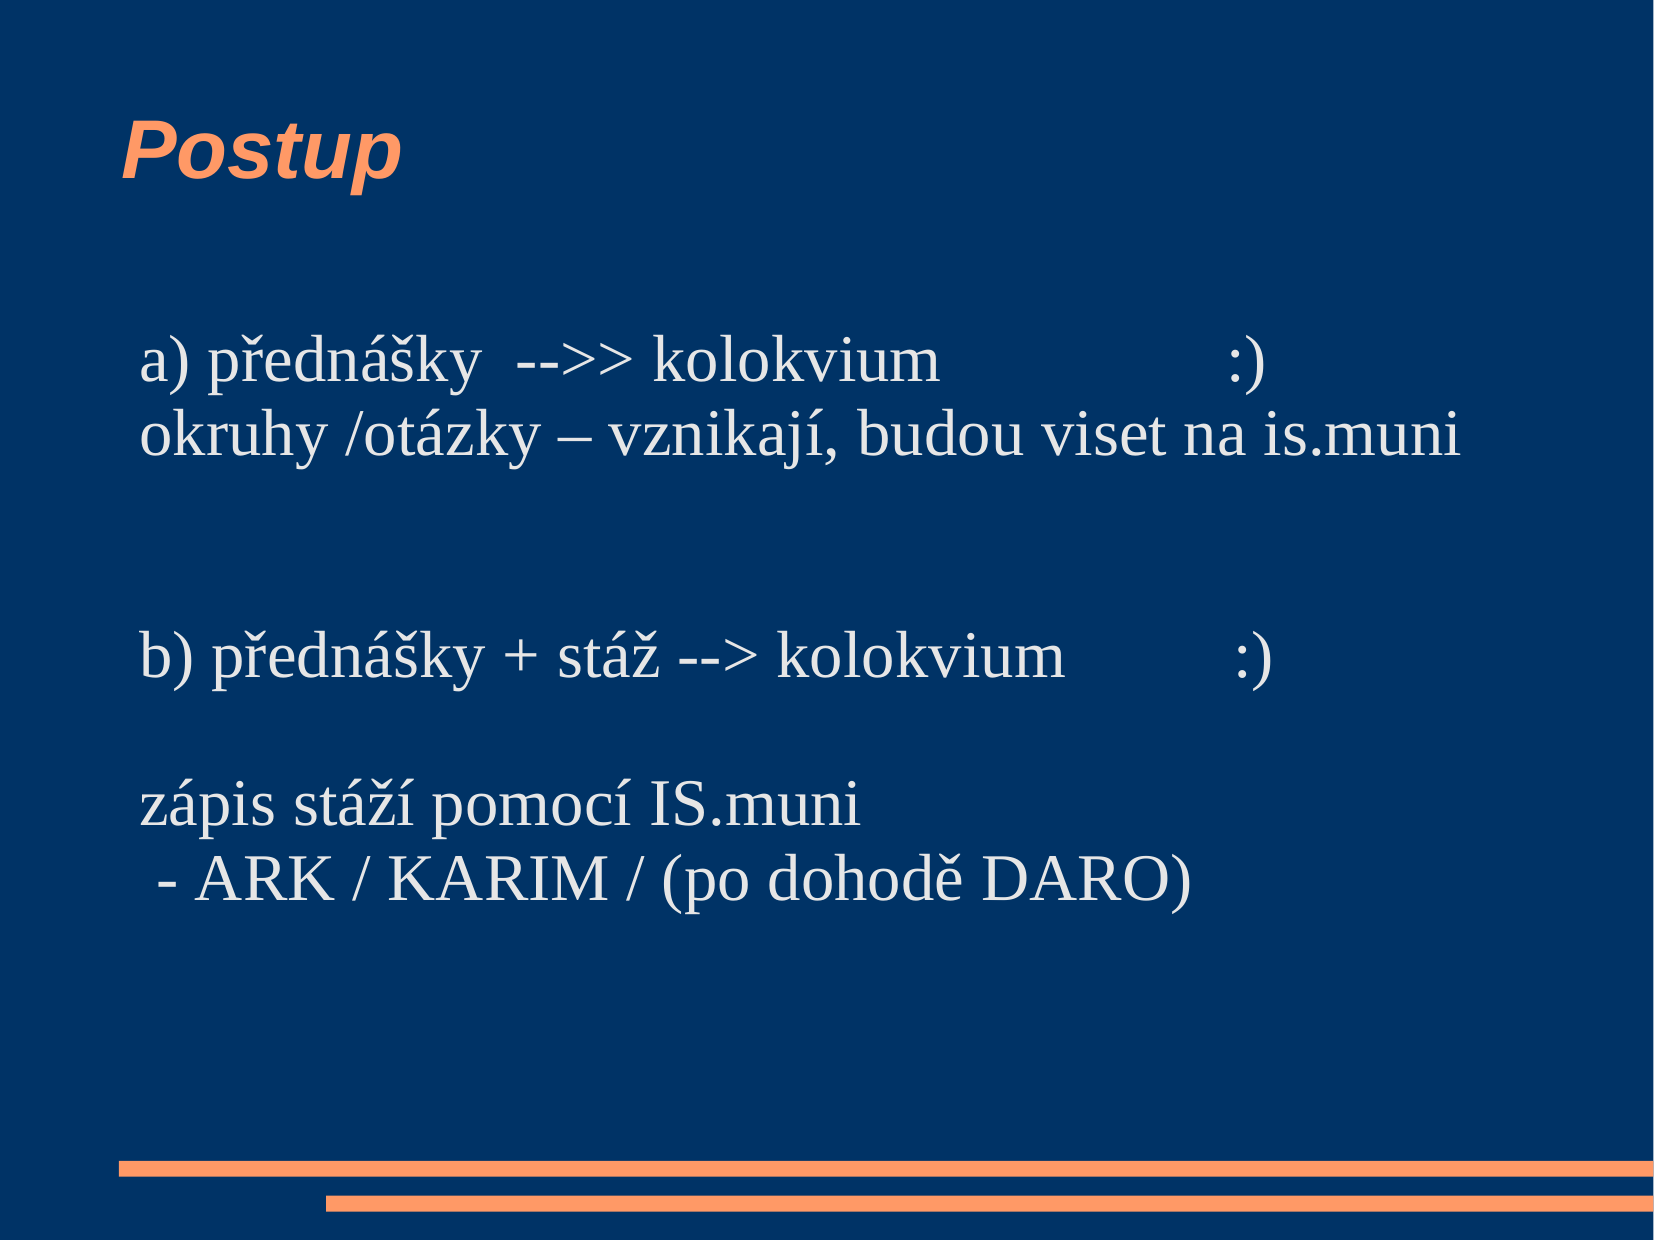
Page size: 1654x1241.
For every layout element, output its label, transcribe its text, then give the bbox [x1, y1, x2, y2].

list a) přednášky -->> kolokvium :) okruhy /otázky – vznikají, budou viset na is.muni b) přednášky + stáž --> kolokvium :) zápis stáží pomocí IS.muni - ARK / KARIM / (po dohodě DARO) [121, 322, 1561, 1132]
title Postup [121, 46, 1534, 254]
